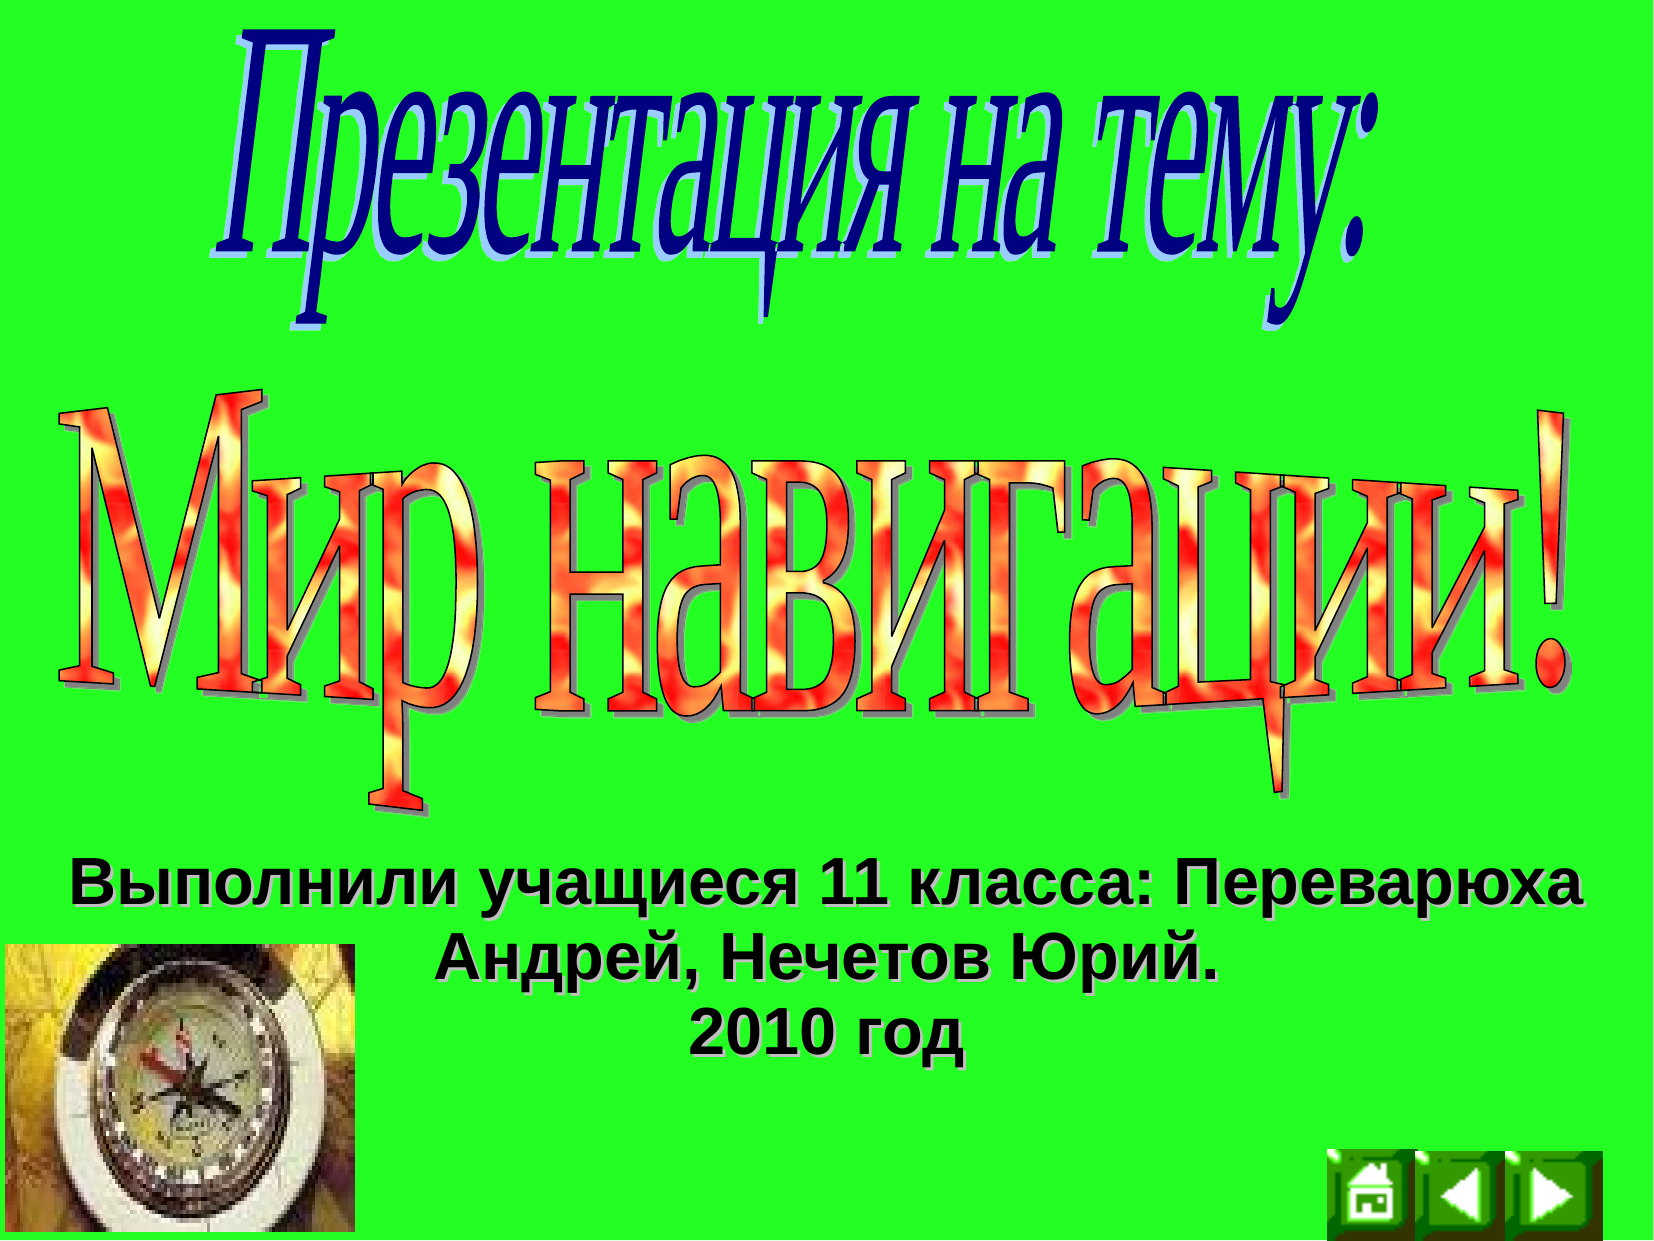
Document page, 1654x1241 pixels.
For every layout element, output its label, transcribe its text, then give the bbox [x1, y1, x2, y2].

text_box Выполнили учащиеся 11 класса: Переварюха Андрей, Нечетов Юрий. 2010 год [0, 0, 1654, 1241]
picture [1327, 1149, 1603, 1241]
picture [5, 944, 355, 1232]
text_box Презентация на тему: [484, 91, 543, 255]
text_box Презентация на тему: [1360, 92, 1378, 133]
text_box Презентация на тему: [1345, 216, 1363, 257]
text_box Мир навигации! [1069, 458, 1518, 793]
text_box Презентация на тему: [378, 91, 437, 255]
text_box Мир навигации! [1536, 638, 1565, 688]
text_box Презентация на тему: [658, 92, 920, 318]
text_box Мир навигации! [657, 455, 856, 717]
text_box Презентация на тему: [215, 29, 336, 252]
text_box Презентация на тему: [930, 95, 1019, 252]
text_box Презентация на тему: [1003, 92, 1063, 255]
text_box Презентация на тему: [427, 91, 488, 255]
text_box Презентация на тему: [530, 95, 673, 252]
text_box Мир навигации! [535, 460, 657, 711]
text_box Мир навигации! [1537, 410, 1564, 604]
text_box Презентация на тему: [1096, 95, 1161, 252]
text_box Мир навигации! [856, 460, 1065, 711]
text_box Презентация на тему: [295, 91, 379, 324]
text_box Мир навигации! [59, 389, 478, 811]
text_box Презентация на тему: [1150, 91, 1209, 255]
text_box Презентация на тему: [1196, 95, 1361, 325]
